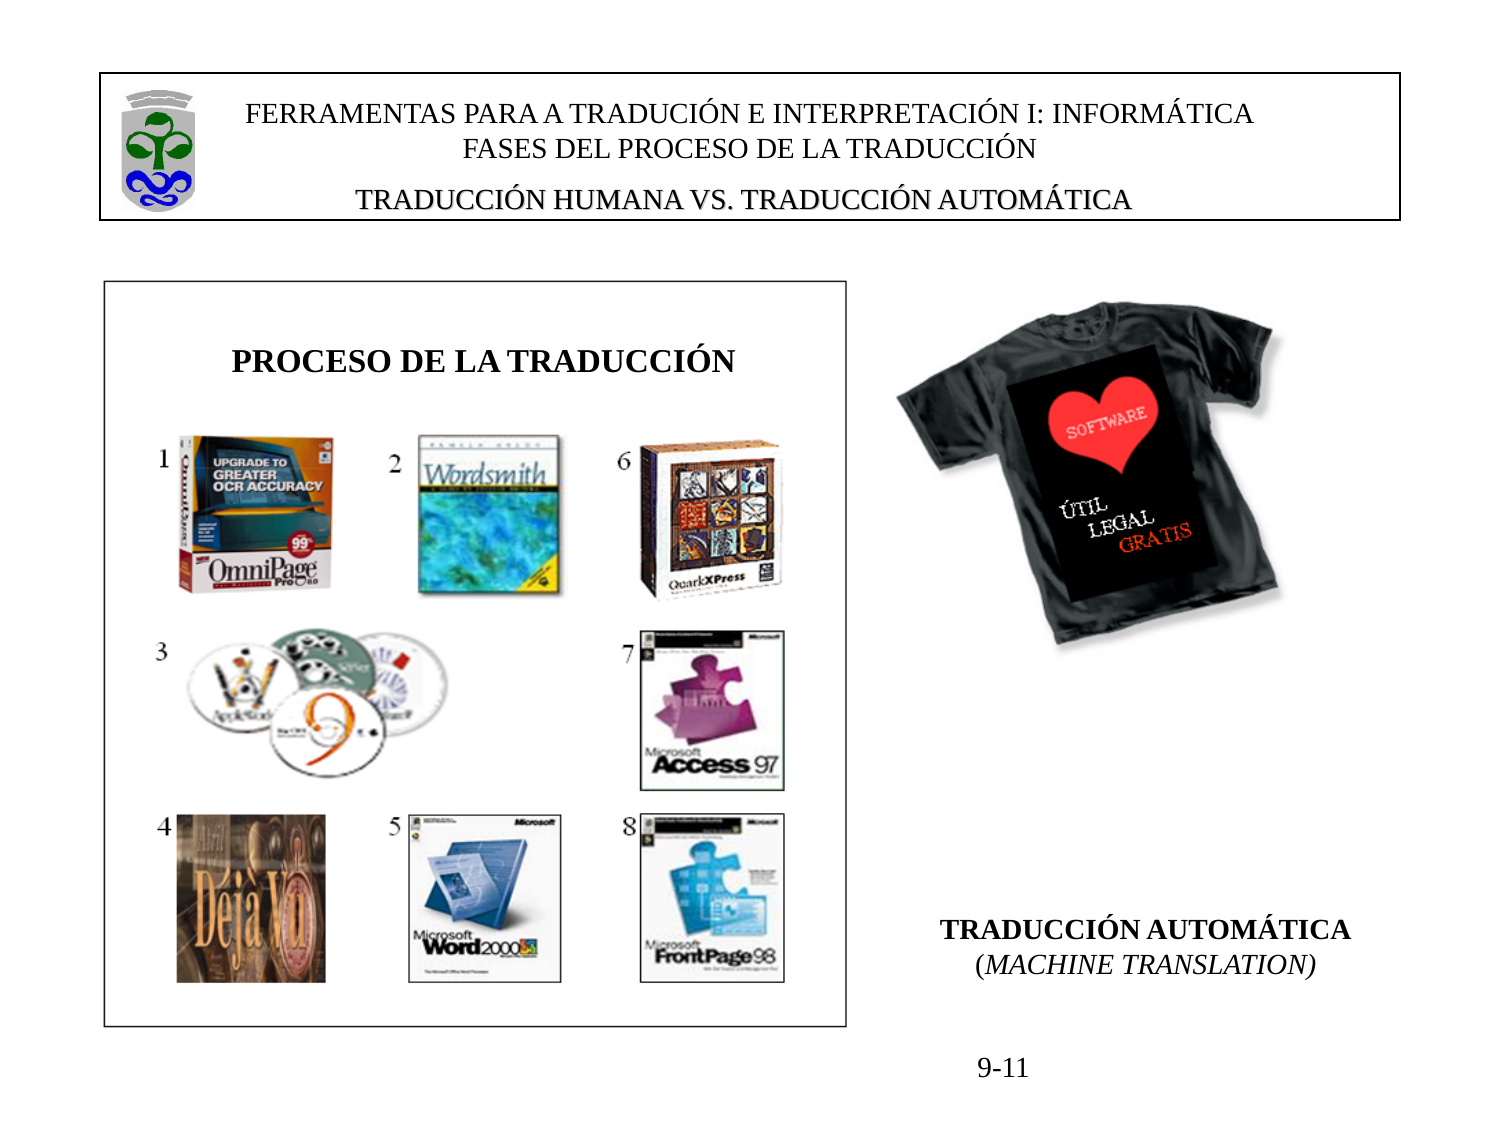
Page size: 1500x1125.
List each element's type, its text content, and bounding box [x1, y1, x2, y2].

text_box TRADUCCIÓN AUTOMÁTICA (MACHINE TRANSLATION) [903, 902, 1389, 989]
text_box 9-11 [962, 1047, 1423, 1083]
text_box [65, 243, 1471, 1047]
picture [76, 249, 1305, 1047]
text_box TRADUCCIÓN HUMANA VS. TRADUCCIÓN AUTOMÁTICA [147, 172, 1341, 223]
text_box PROCESO DE LA TRADUCCIÓN [206, 332, 762, 388]
